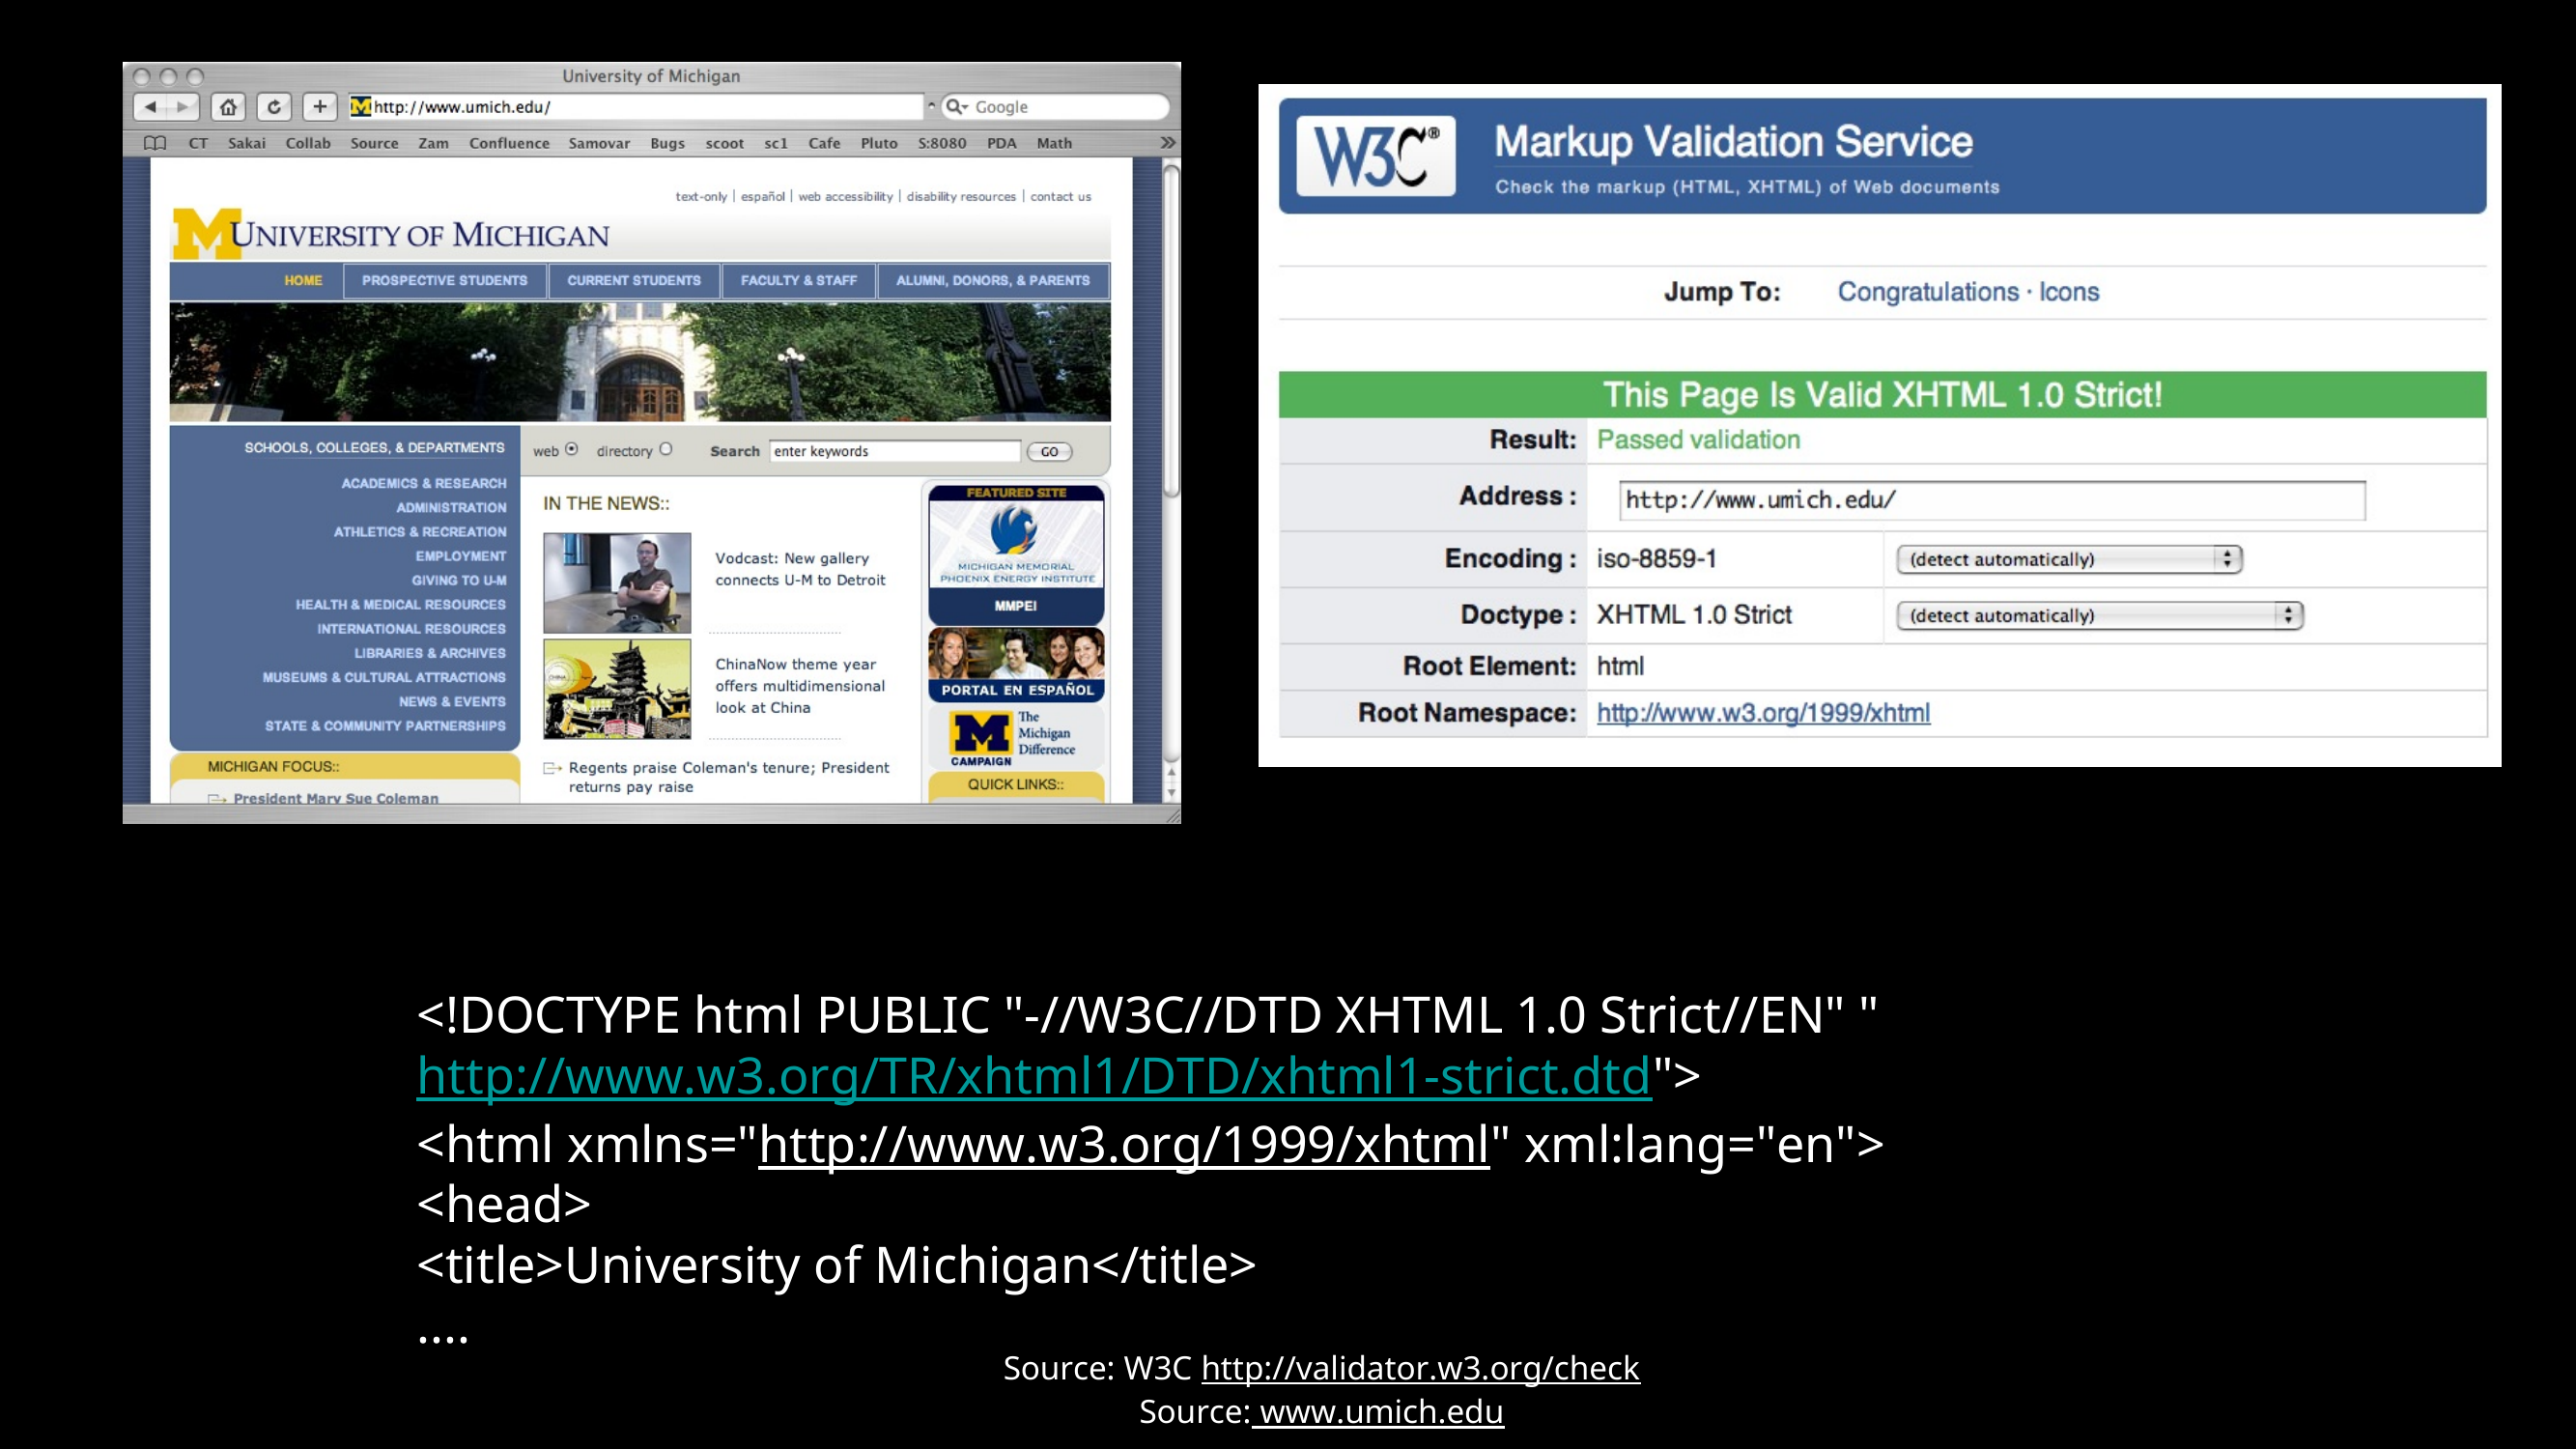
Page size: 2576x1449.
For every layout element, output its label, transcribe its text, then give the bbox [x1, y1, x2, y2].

picture [1259, 84, 2502, 767]
text_box Source: W3C http://validator.w3.org/check Source: www.umich.edu [760, 1340, 1884, 1438]
text_box <!DOCTYPE html PUBLIC "-//W3C//DTD XHTML 1.0 Strict//EN" "http://www.w3.org/TR/xhtml1/DTD/xhtml1-strict.dtd"> <html xmlns="http://www.w3.org/1999/xhtml" xml:lang="en"> <head> <title>University of Michigan</title> .... [416, 984, 2160, 1351]
picture [123, 62, 1181, 824]
